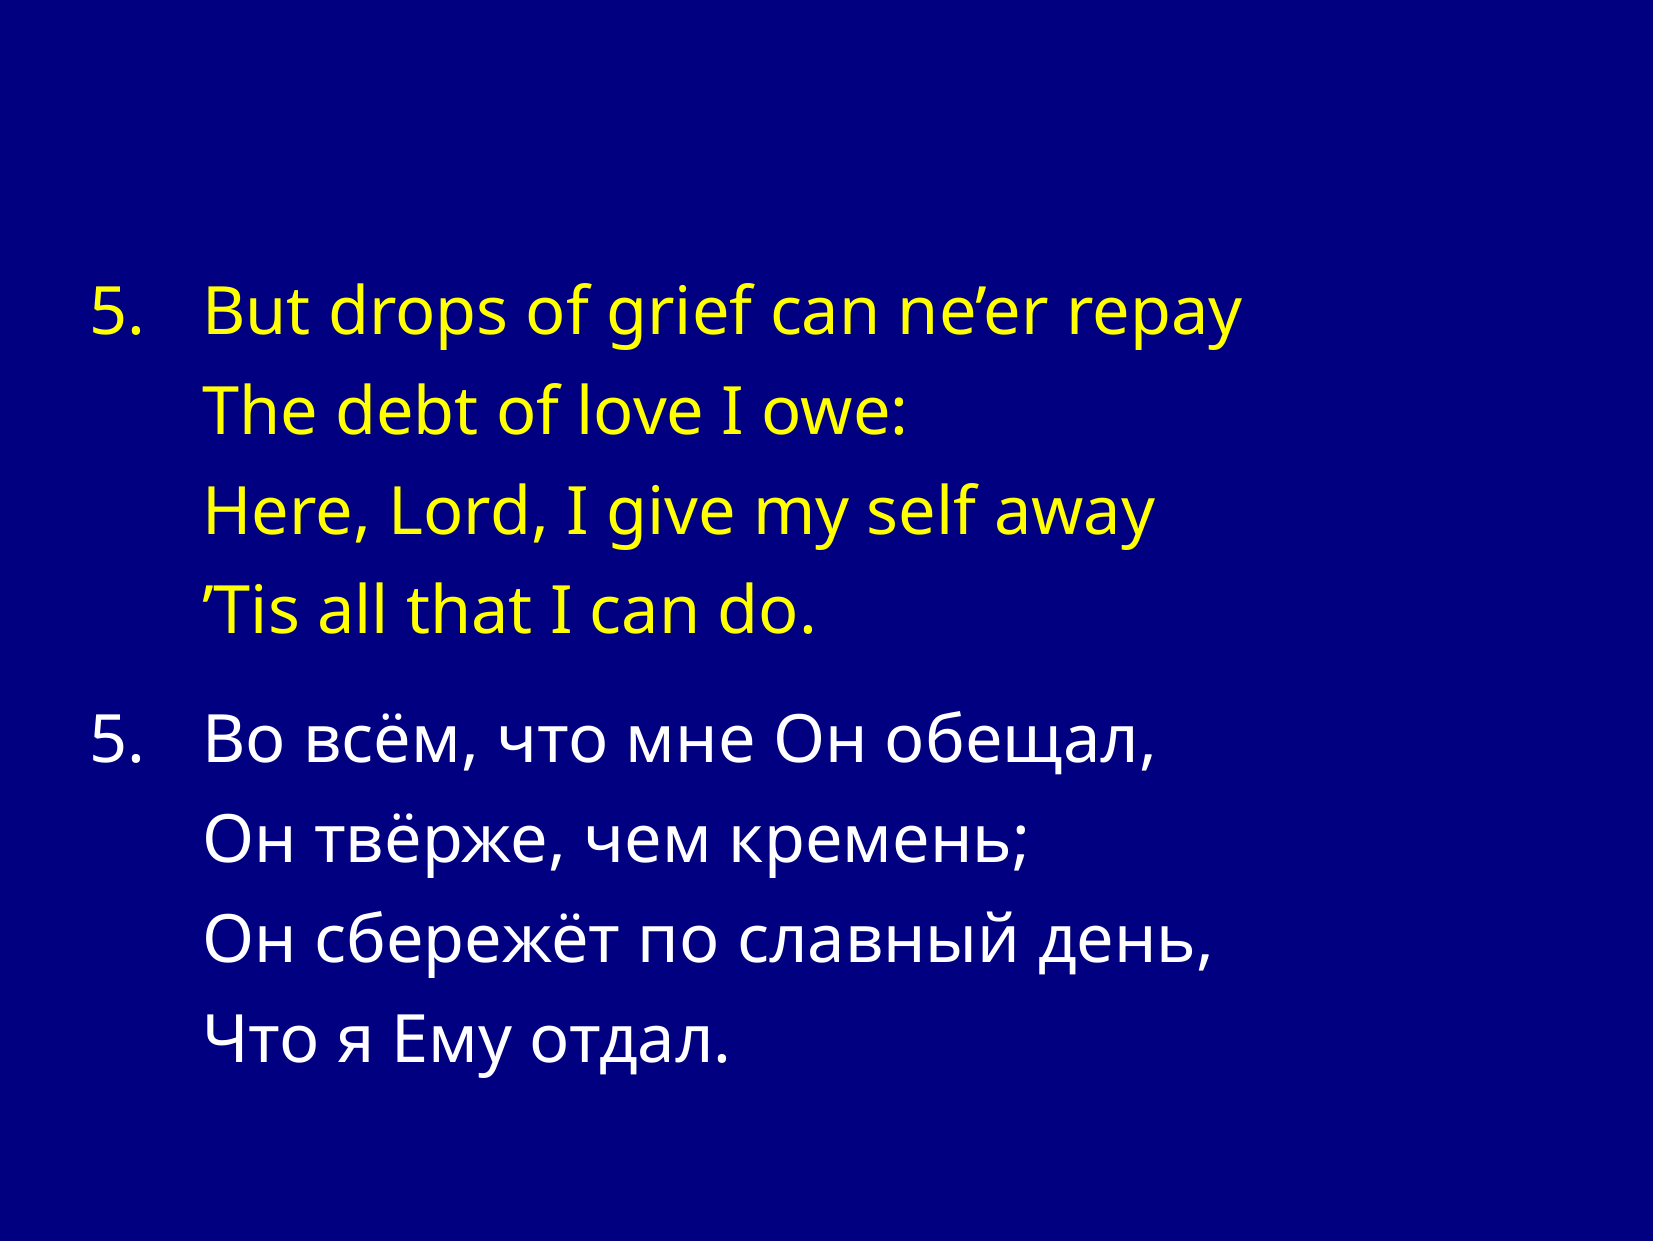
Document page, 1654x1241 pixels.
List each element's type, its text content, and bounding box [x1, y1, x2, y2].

text_box 5. But drops of grief can ne’er repay The debt of love I owe: Here, Lord, I give my self away ’Tis all that I can do. [75, 56, 1576, 638]
text_box 5. Во всём, что мне Он обещал, Он твёрже, чем кремень; Он сбережёт по славный день, Что я Ему отдал. [75, 675, 1576, 1163]
